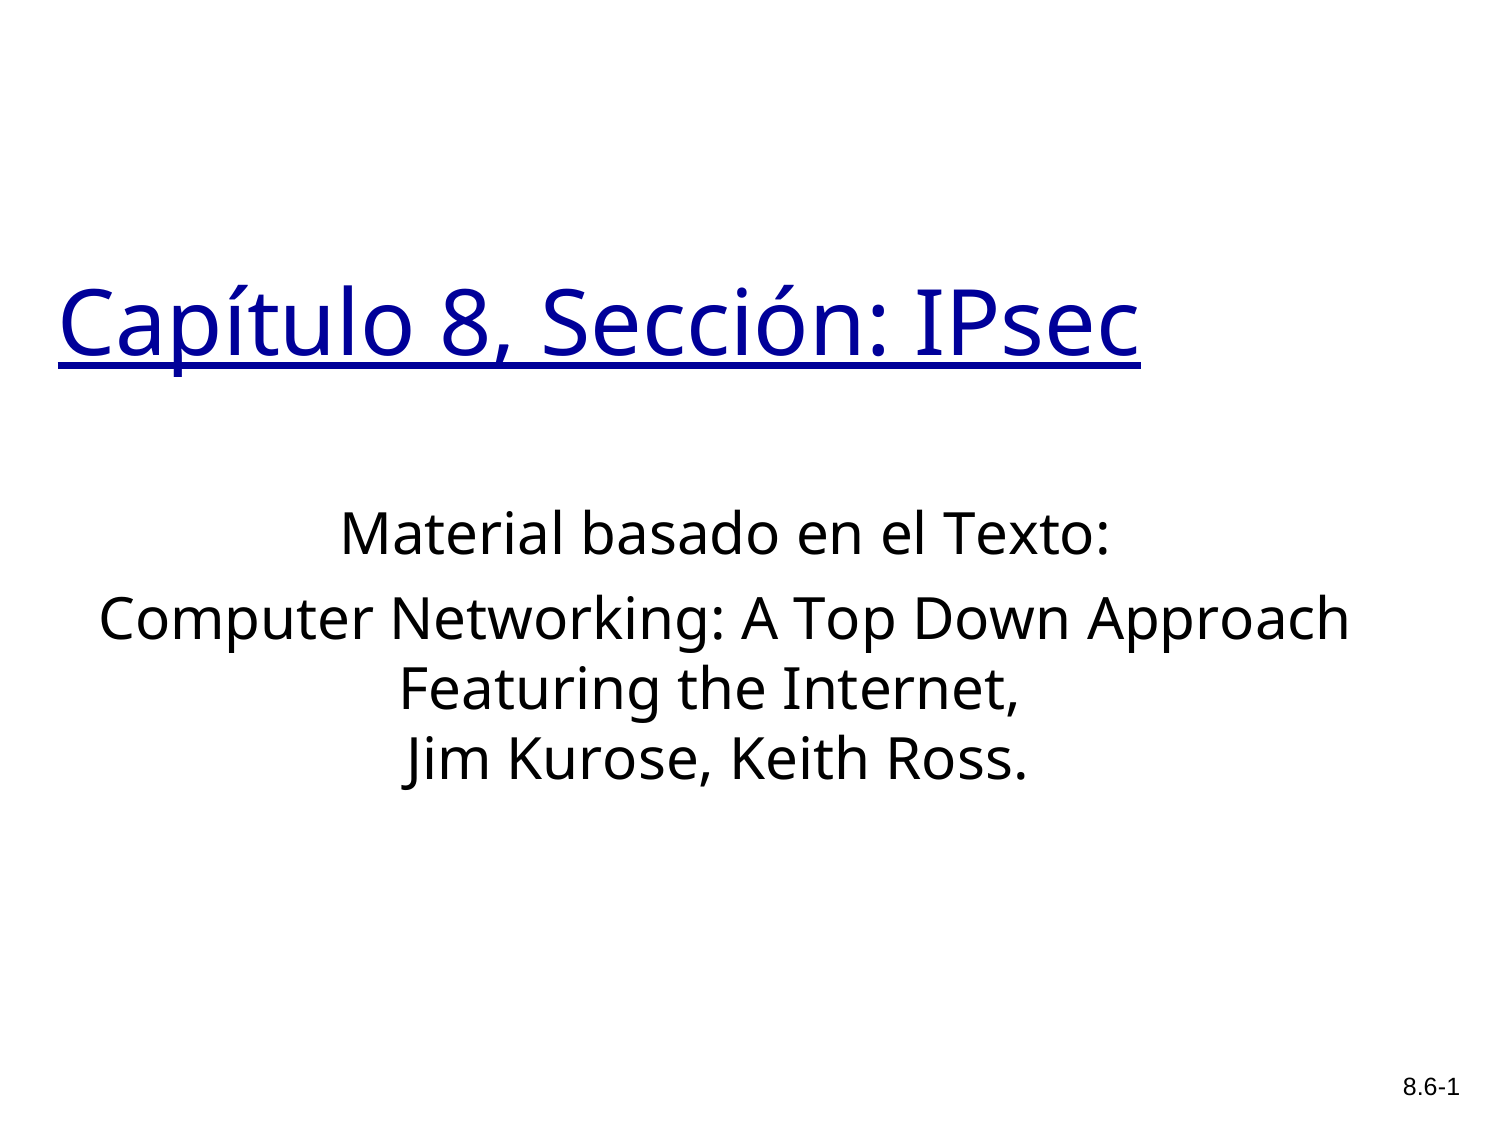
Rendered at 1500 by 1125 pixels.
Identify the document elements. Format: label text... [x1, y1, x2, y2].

title Capítulo 8, Sección: IPsec [42, 224, 1447, 413]
subtitle Material basado en el Texto: Computer Networking: A Top Down Approach Featuring the Internet, Jim Kurose, Keith Ross. [87, 496, 1363, 791]
